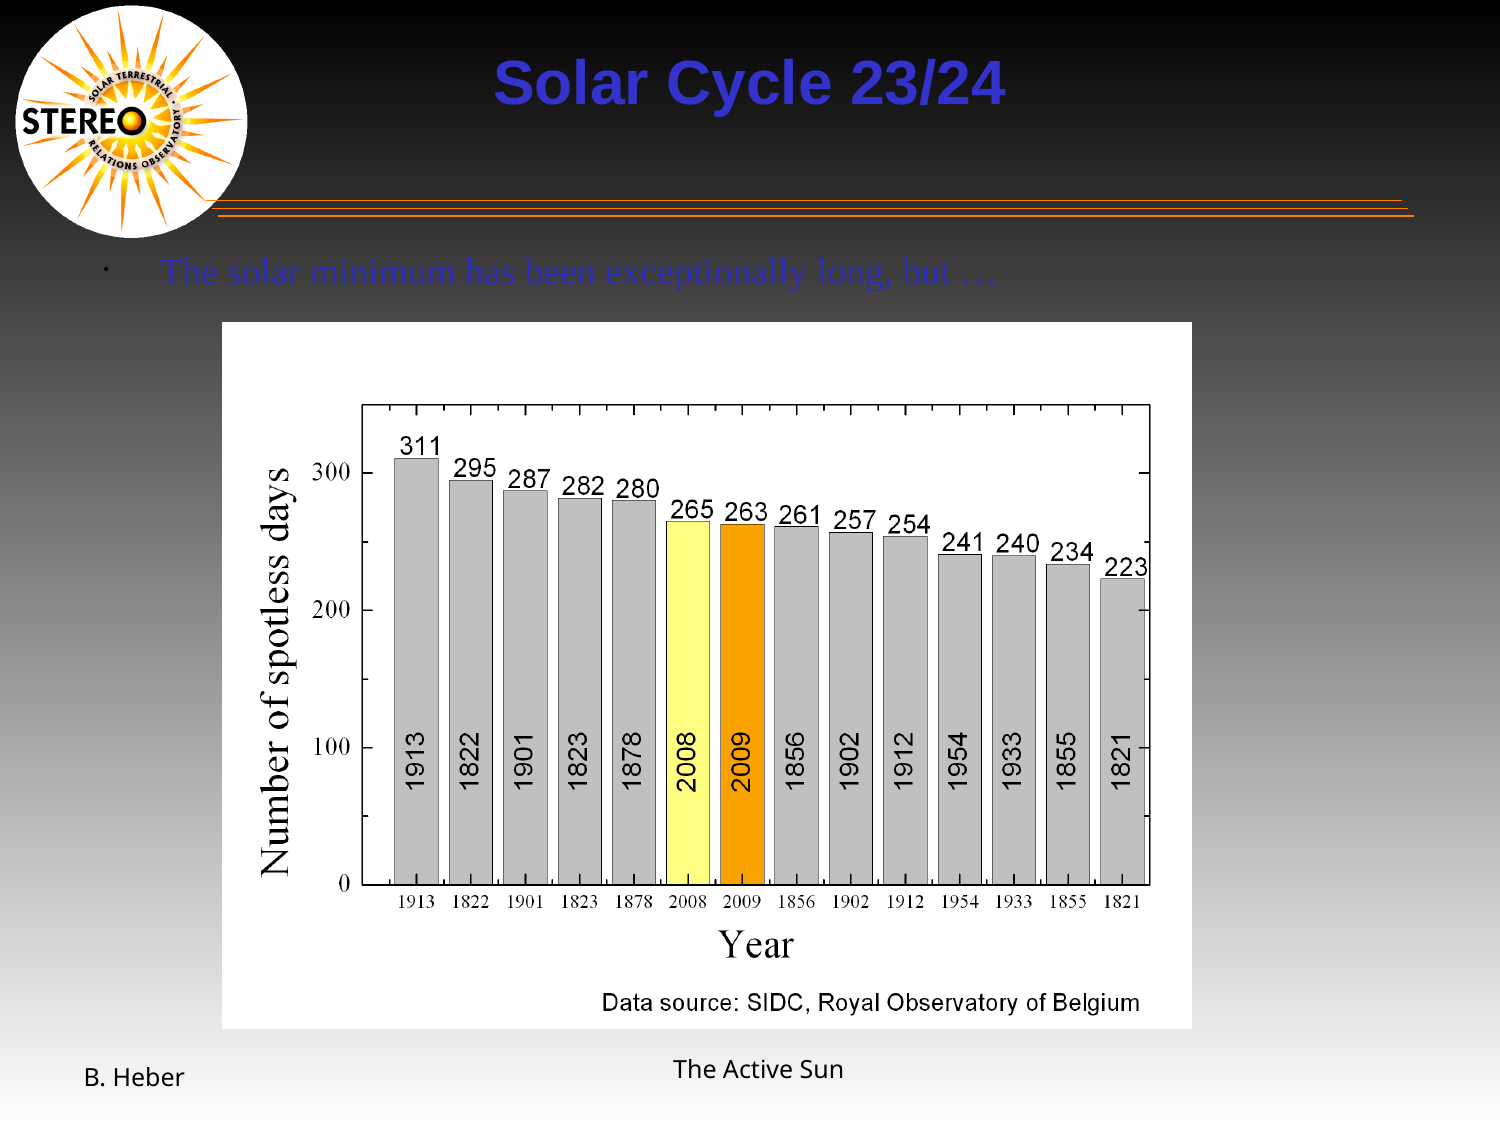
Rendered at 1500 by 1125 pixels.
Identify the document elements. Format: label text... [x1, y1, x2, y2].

picture [10, 2, 248, 239]
picture [222, 322, 1192, 1029]
title Solar Cycle 23/24 [75, 41, 1425, 132]
text_box The solar minimum has been exceptionally long, but … [88, 239, 1471, 630]
